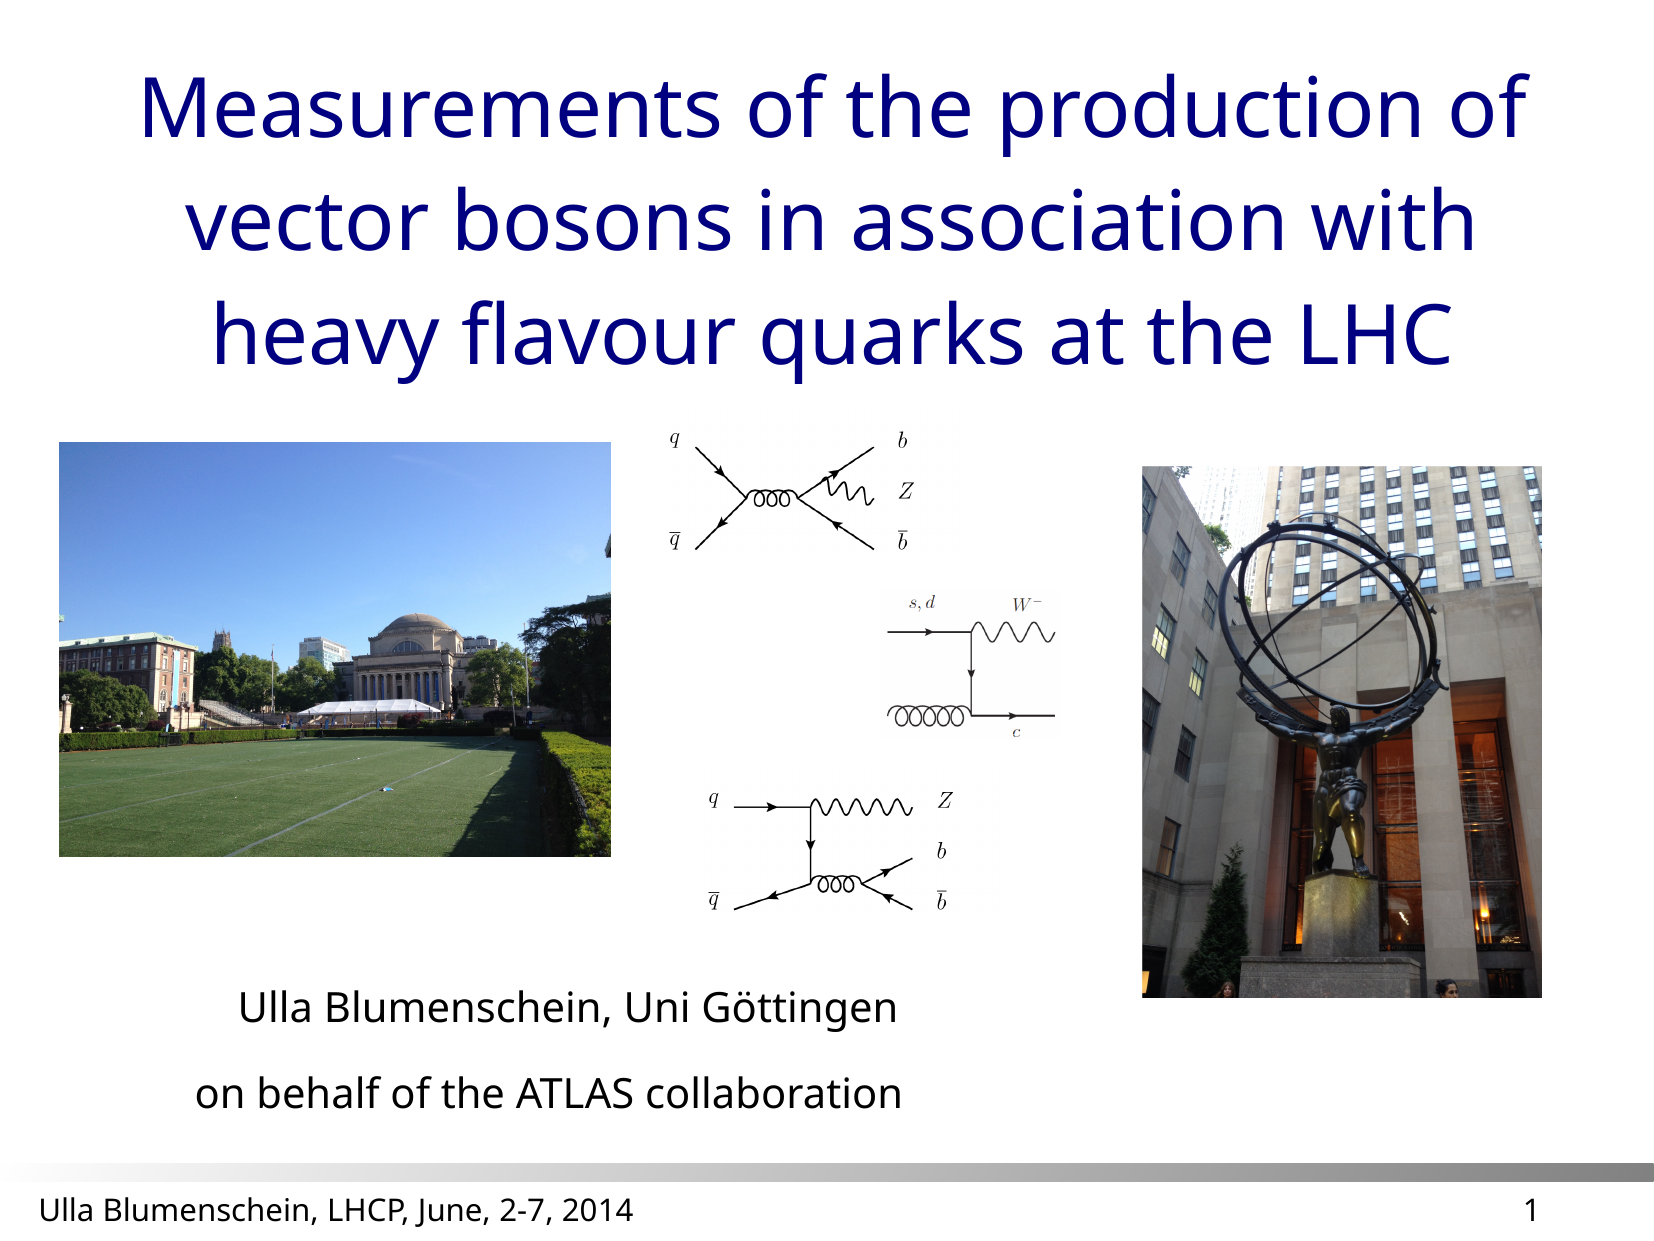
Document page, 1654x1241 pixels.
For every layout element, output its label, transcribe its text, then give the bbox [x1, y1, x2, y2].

text_box Ulla Blumenschein, LHCP, June, 2-7, 2014 1 [23, 1182, 1642, 1235]
text_box [0, 1163, 1654, 1182]
text_box Ulla Blumenschein, Uni Göttingen on behalf of the ATLAS collaboration [147, 970, 1138, 1152]
picture [879, 590, 1060, 739]
picture [1142, 466, 1542, 999]
picture [661, 407, 965, 557]
picture [700, 767, 1004, 917]
title Measurements of the production of vector bosons in association with heavy flavour quarks at the LHC [88, 67, 1577, 495]
picture [59, 442, 611, 857]
